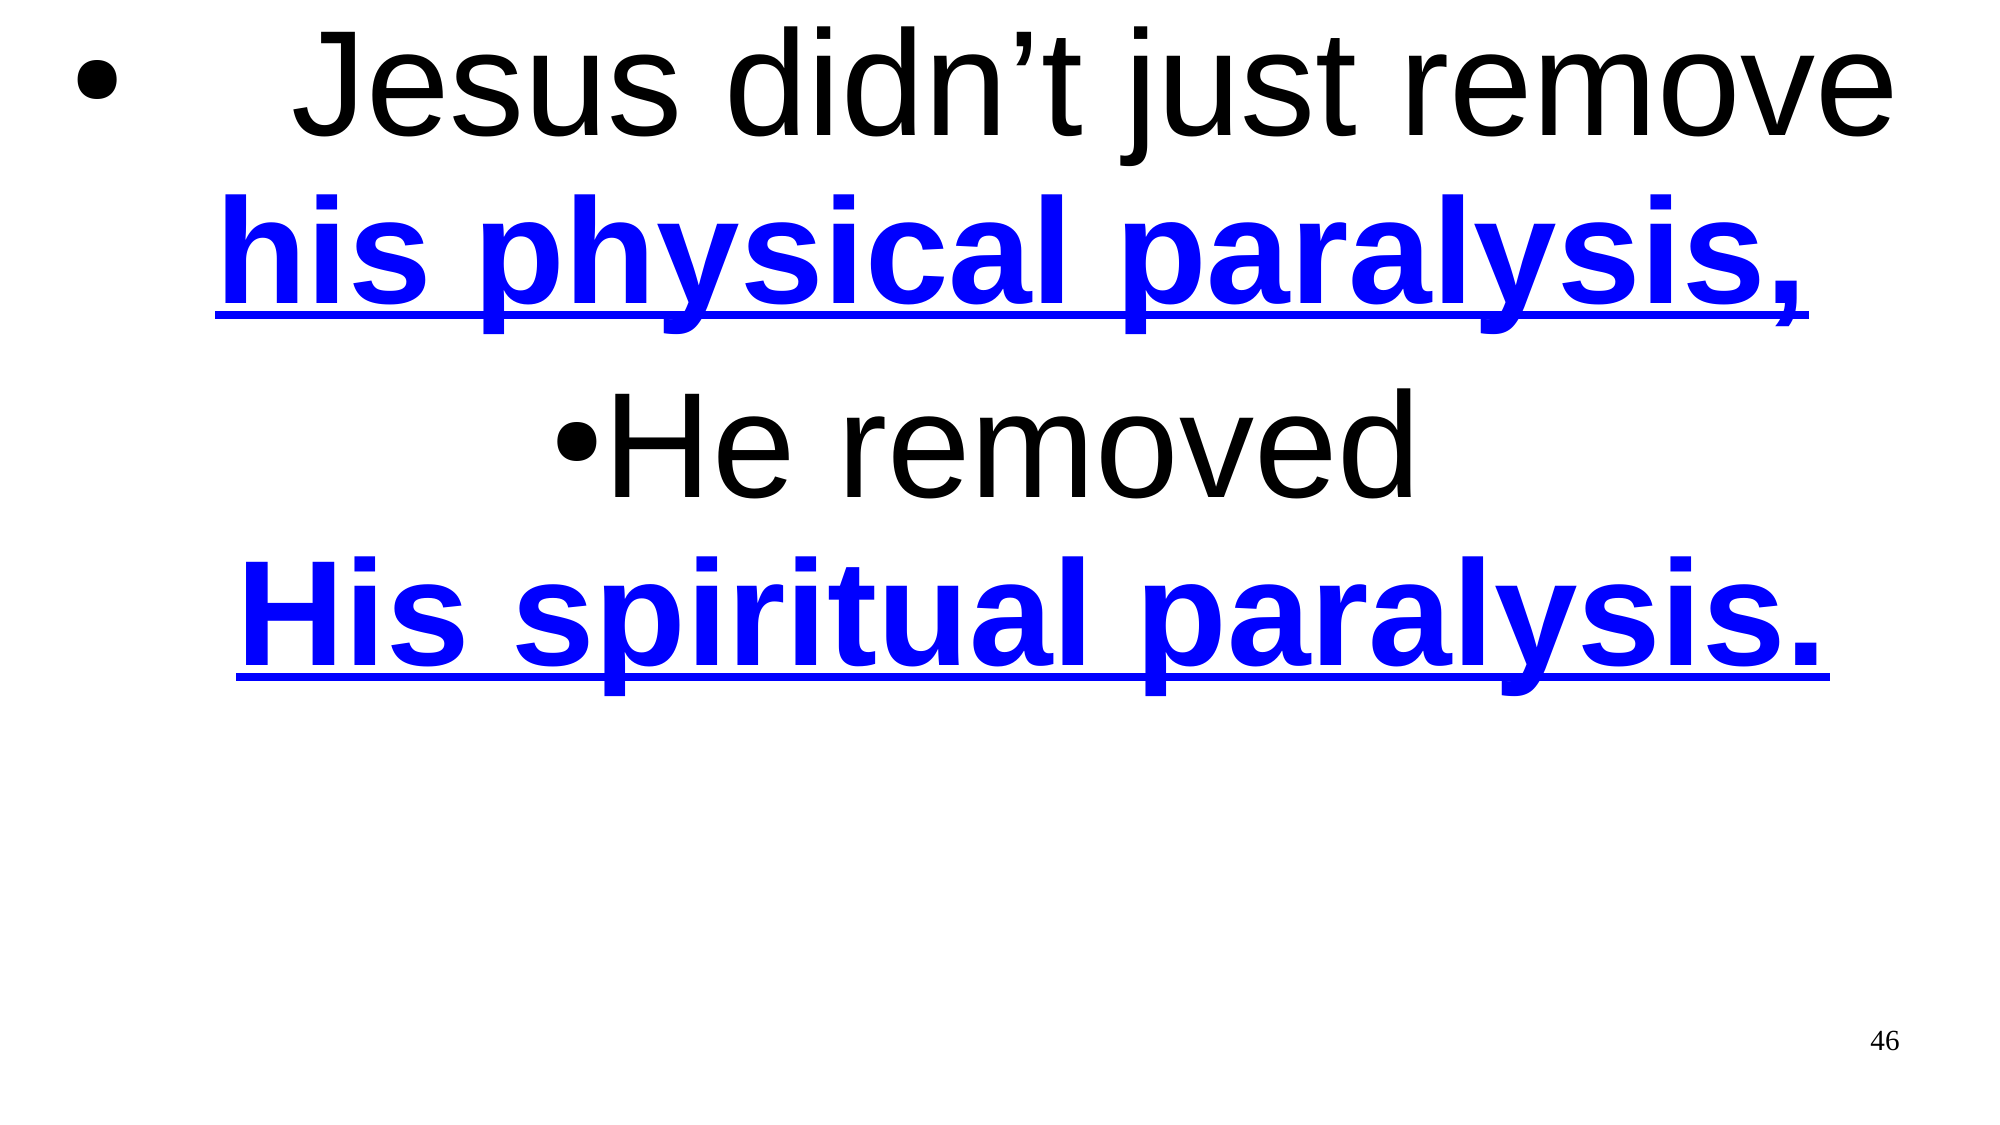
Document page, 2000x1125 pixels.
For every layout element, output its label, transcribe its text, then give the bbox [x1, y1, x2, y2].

list Jesus didn’t just remove his physical paralysis, He removed His spiritual paralysis. [0, 0, 1996, 1123]
